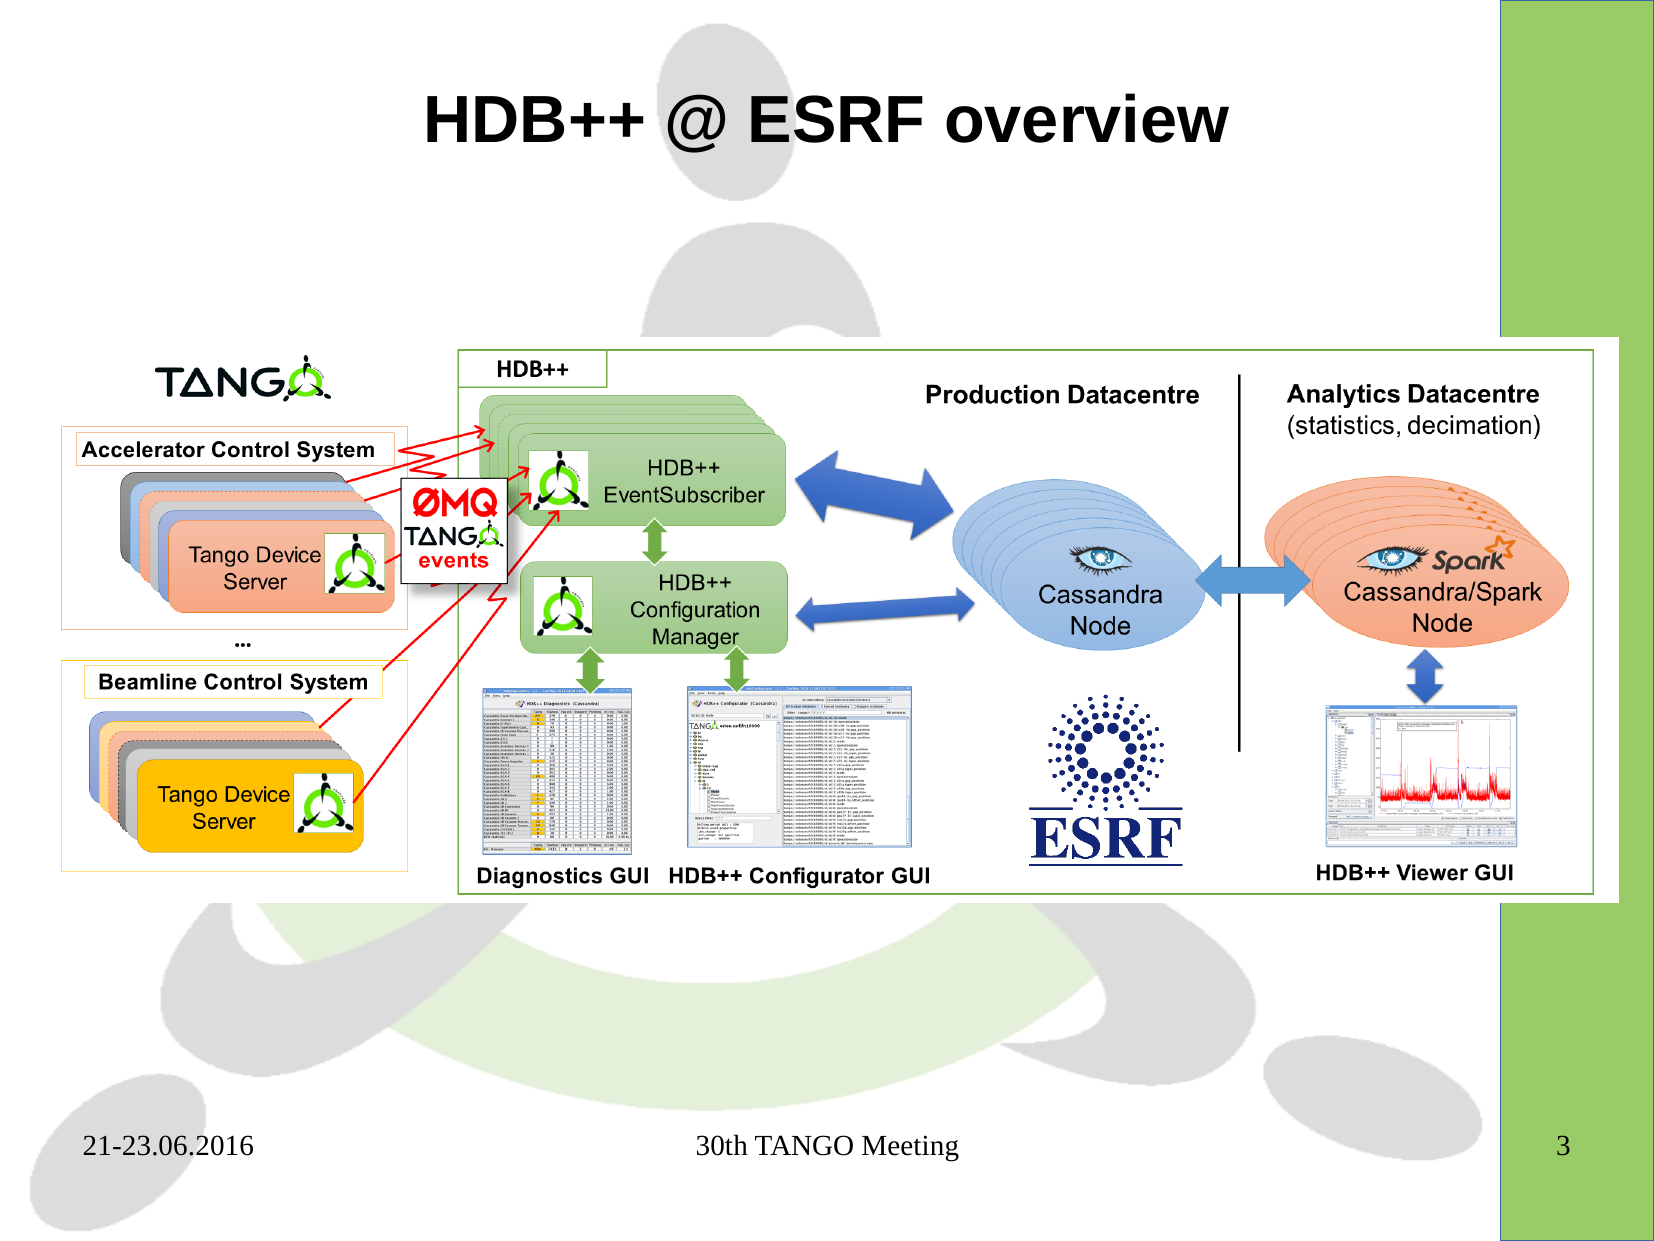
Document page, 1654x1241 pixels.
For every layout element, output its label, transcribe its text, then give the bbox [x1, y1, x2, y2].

text_box HDB++ @ ESRF overview [339, 74, 1315, 165]
picture [0, 1, 1619, 1241]
